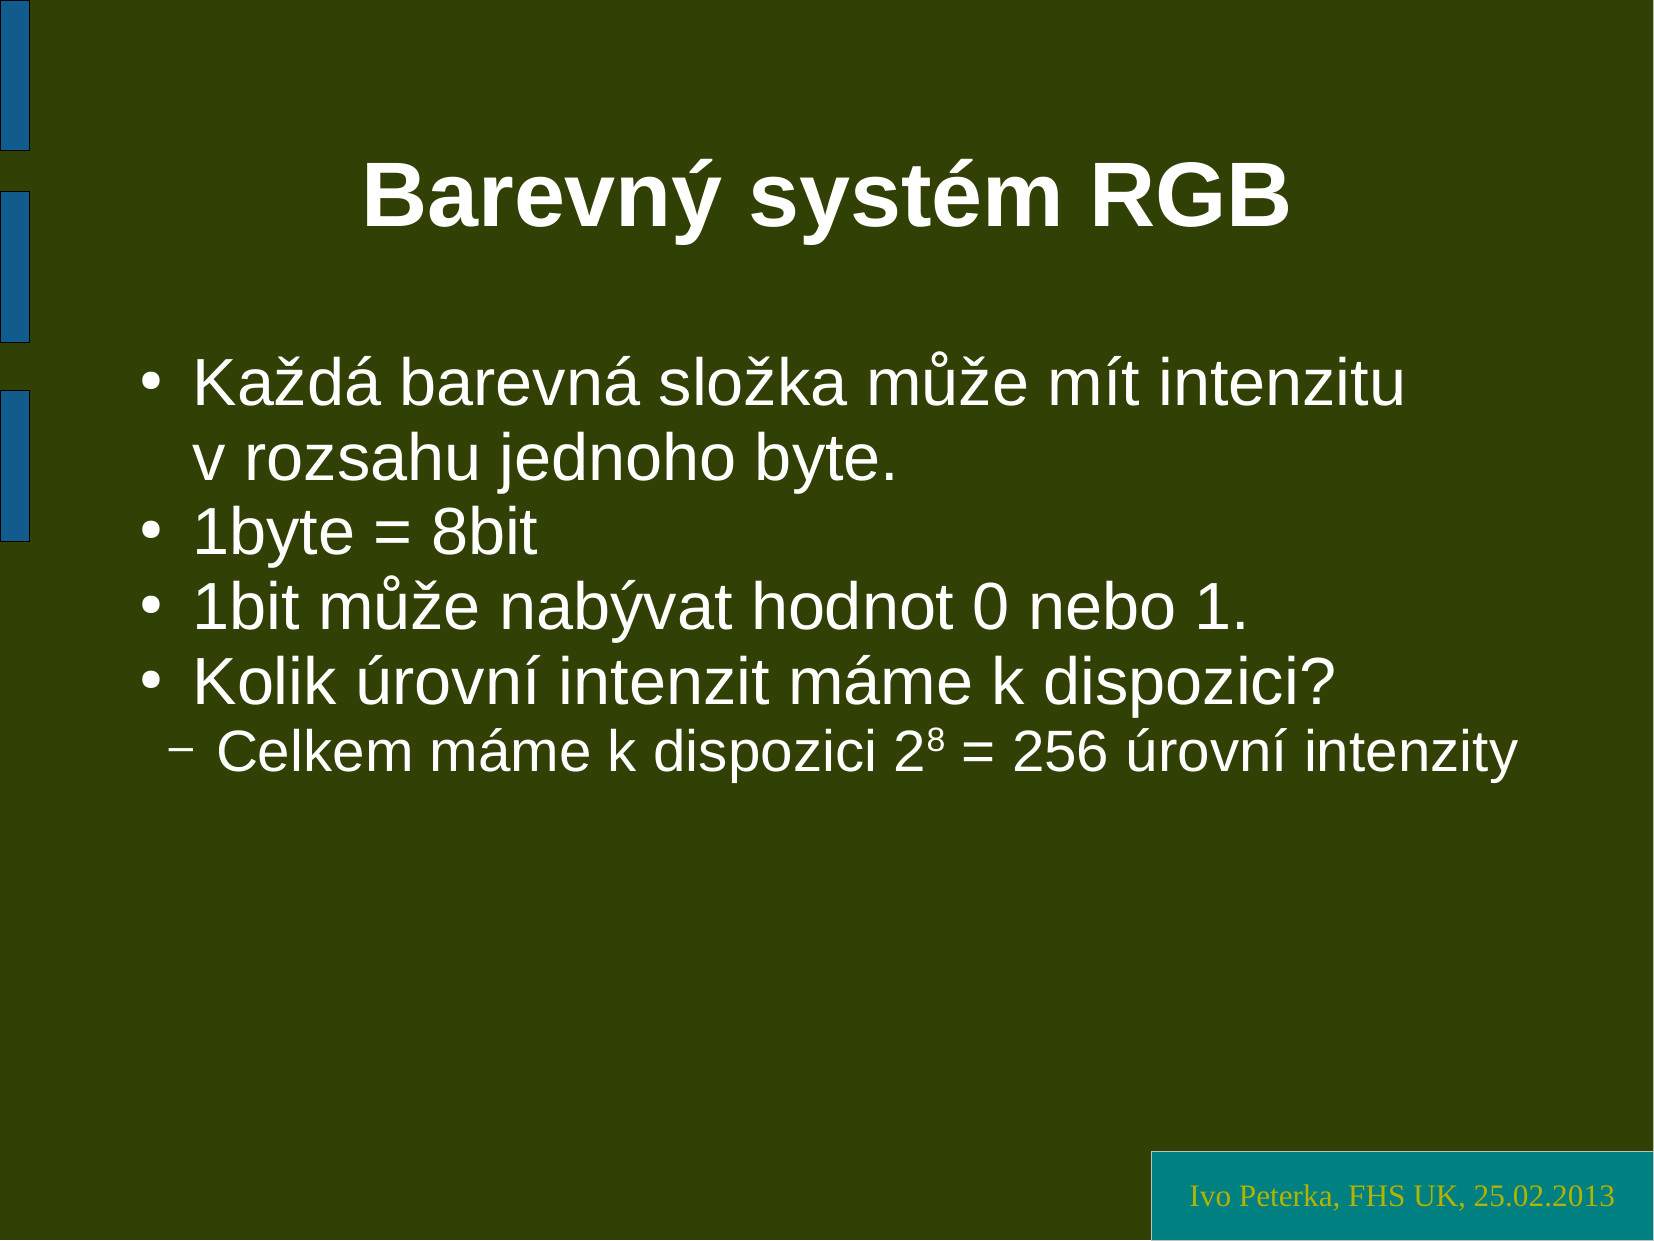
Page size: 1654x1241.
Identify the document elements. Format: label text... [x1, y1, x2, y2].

list Každá barevná složka může mít intenzitu v rozsahu jednoho byte. 1byte = 8bit 1bit může nabývat hodnot 0 nebo 1. Kolik úrovní intenzit máme k dispozici? Celkem máme k dispozici 28 = 256 úrovní intenzity [121, 344, 1534, 1112]
title Barevný systém RGB [121, 98, 1534, 291]
